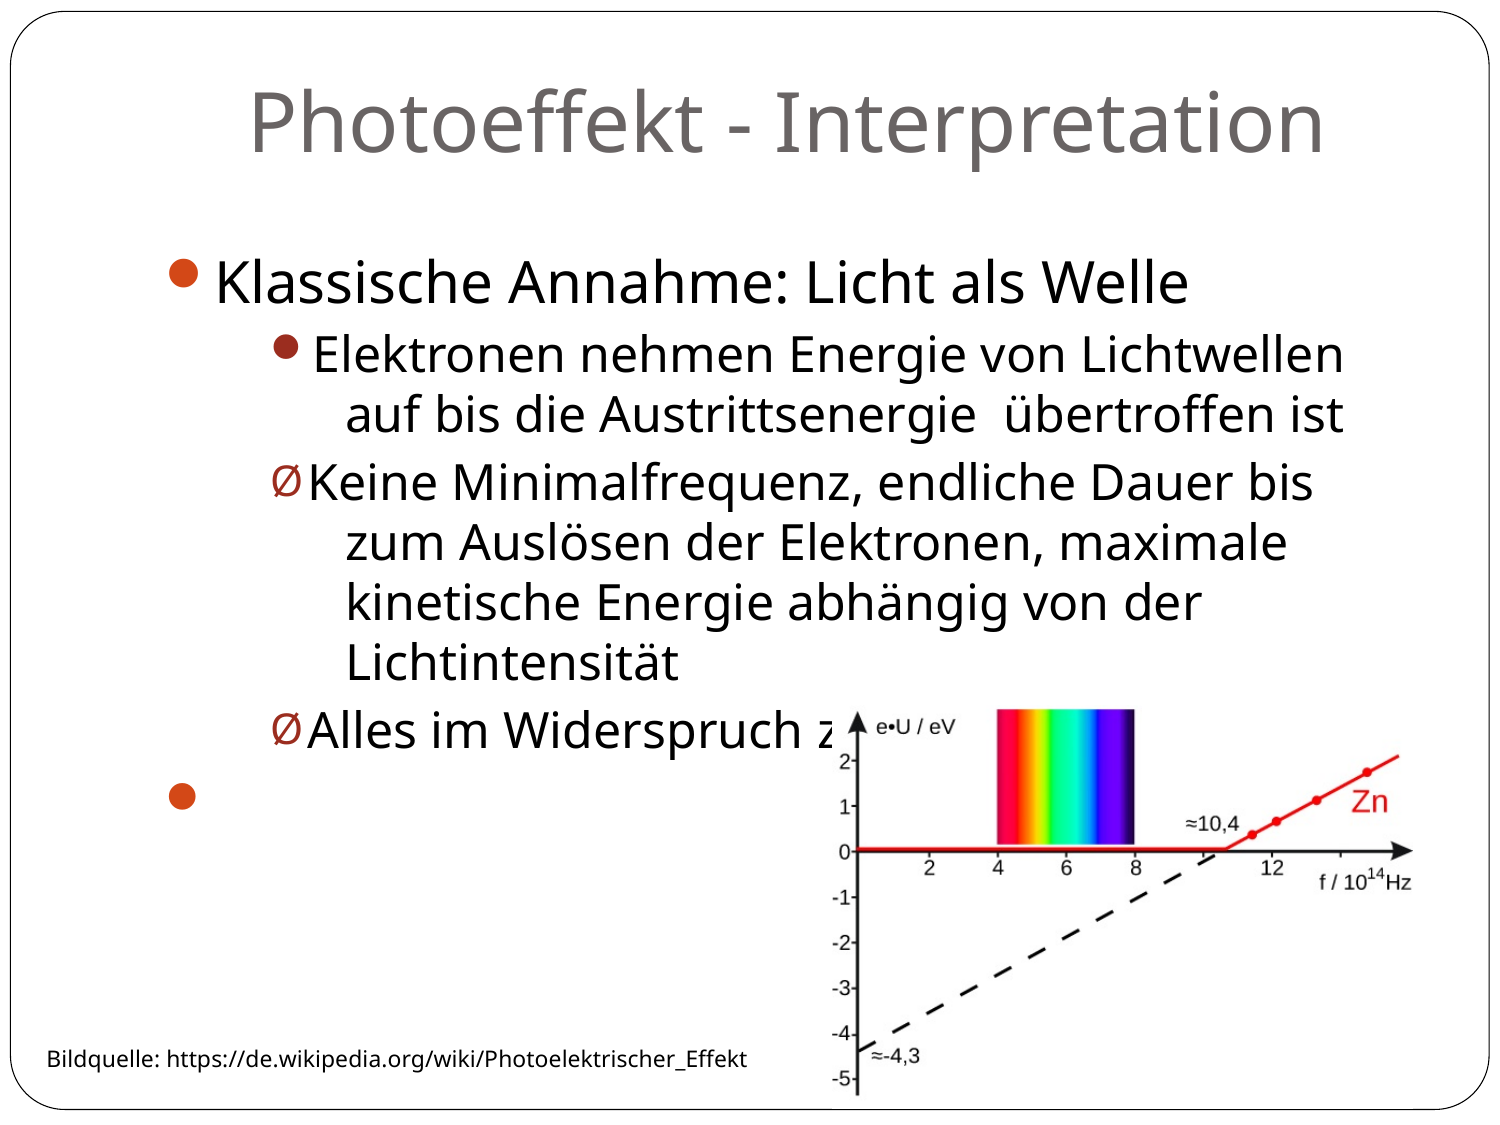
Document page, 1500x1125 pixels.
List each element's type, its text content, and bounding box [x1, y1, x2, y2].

list Klassische Annahme: Licht als Welle Elektronen nehmen Energie von Lichtwellen auf bis die Austrittsenergie übertroffen ist Keine Minimalfrequenz, endliche Dauer bis zum Auslösen der Elektronen, maximale kinetische Energie abhängig von der Lichtintensität Alles im Widerspruch zum Experiment [150, 237, 1426, 988]
title Photoeffekt - Interpretation [150, 45, 1426, 185]
text_box Bildquelle: https://de.wikipedia.org/wiki/Photoelektrischer_Effekt [31, 1037, 880, 1080]
picture [832, 705, 1413, 1109]
